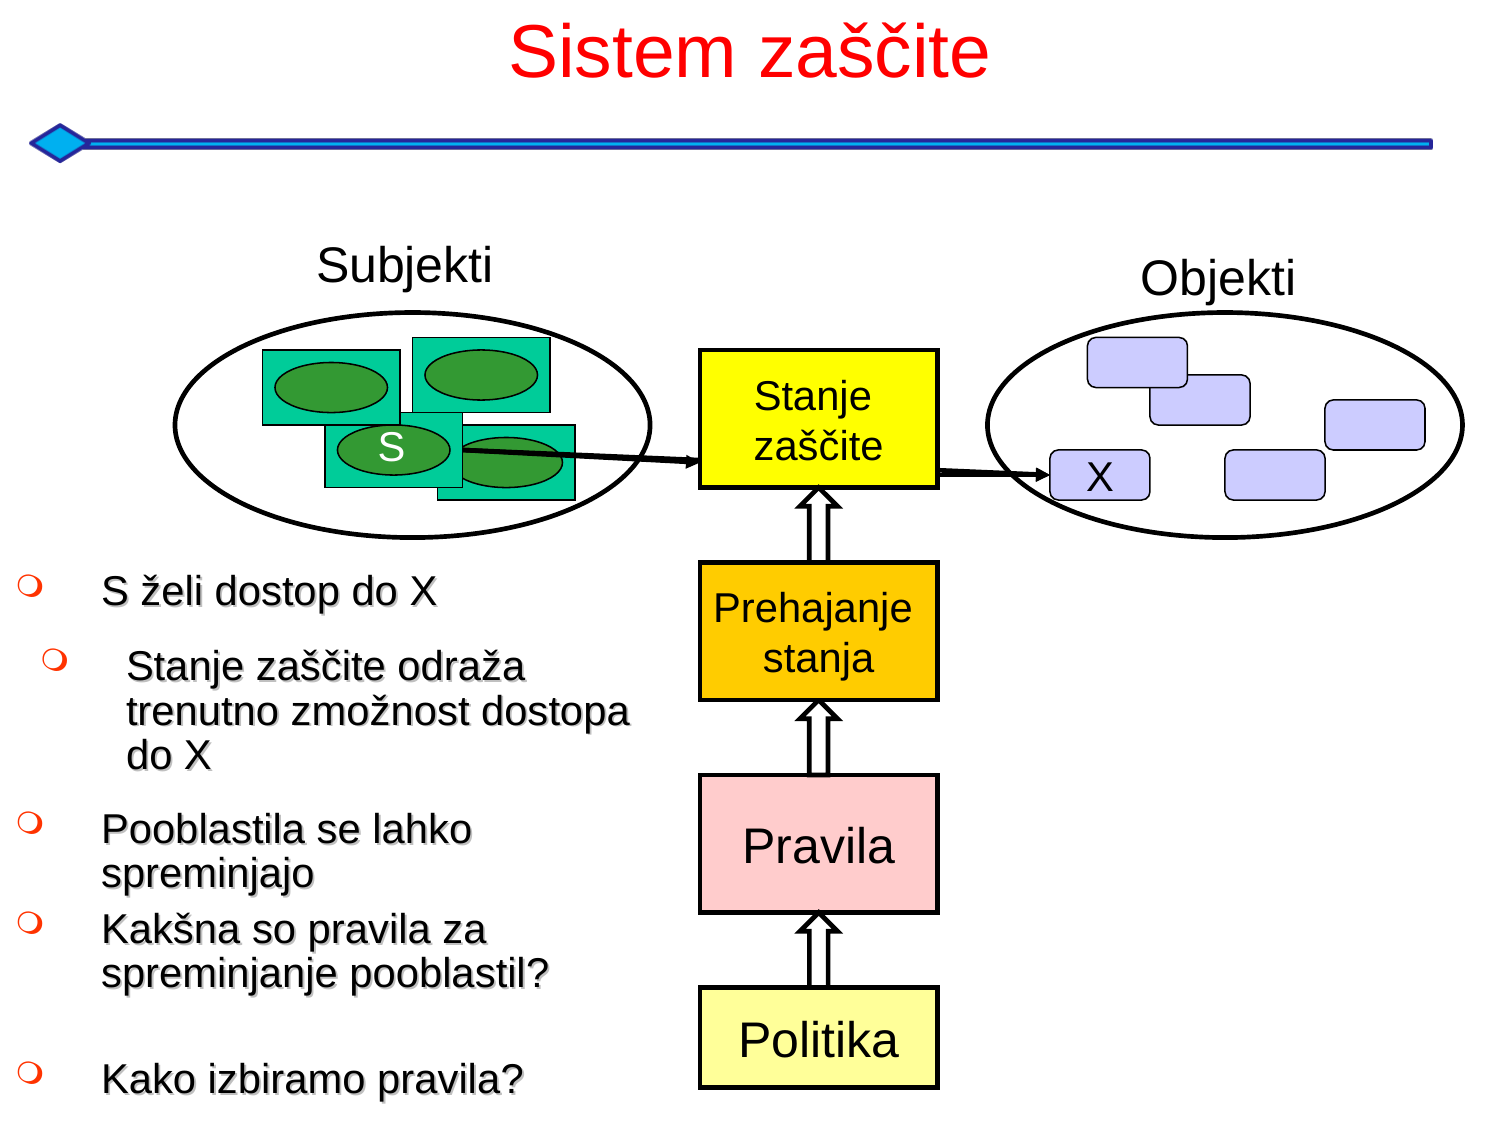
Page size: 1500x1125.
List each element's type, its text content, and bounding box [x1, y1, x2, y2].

text_box Prehajanje stanja [699, 562, 938, 700]
text_box X [1049, 449, 1150, 501]
text_box S [362, 412, 421, 478]
text_box [799, 700, 838, 776]
text_box [987, 313, 1463, 538]
text_box [799, 487, 838, 563]
text_box [174, 312, 651, 538]
title Sistem zaščite [88, 0, 1412, 113]
text_box [276, 363, 387, 412]
list S želi dostop do X [0, 562, 601, 638]
text_box [338, 430, 362, 470]
text_box Stanje zaščite [699, 350, 938, 488]
text_box Stanje zaščite odraža trenutno zmožnost dostopa do X [24, 637, 688, 750]
text_box [421, 429, 449, 471]
text_box Pravila [699, 774, 938, 913]
text_box [465, 438, 554, 451]
picture [28, 122, 1434, 164]
text_box Politika [699, 987, 938, 1088]
text_box [799, 912, 838, 988]
text_box Kakšna so pravila za spreminjanje pooblastil? [0, 900, 613, 1038]
text_box Objekti [1126, 237, 1312, 313]
text_box Subjekti [301, 224, 509, 301]
text_box [463, 453, 562, 487]
text_box [426, 350, 537, 400]
text_box Kako izbiramo pravila? [0, 1050, 601, 1125]
text_box Pooblastila se lahko spreminjajo [0, 800, 601, 876]
